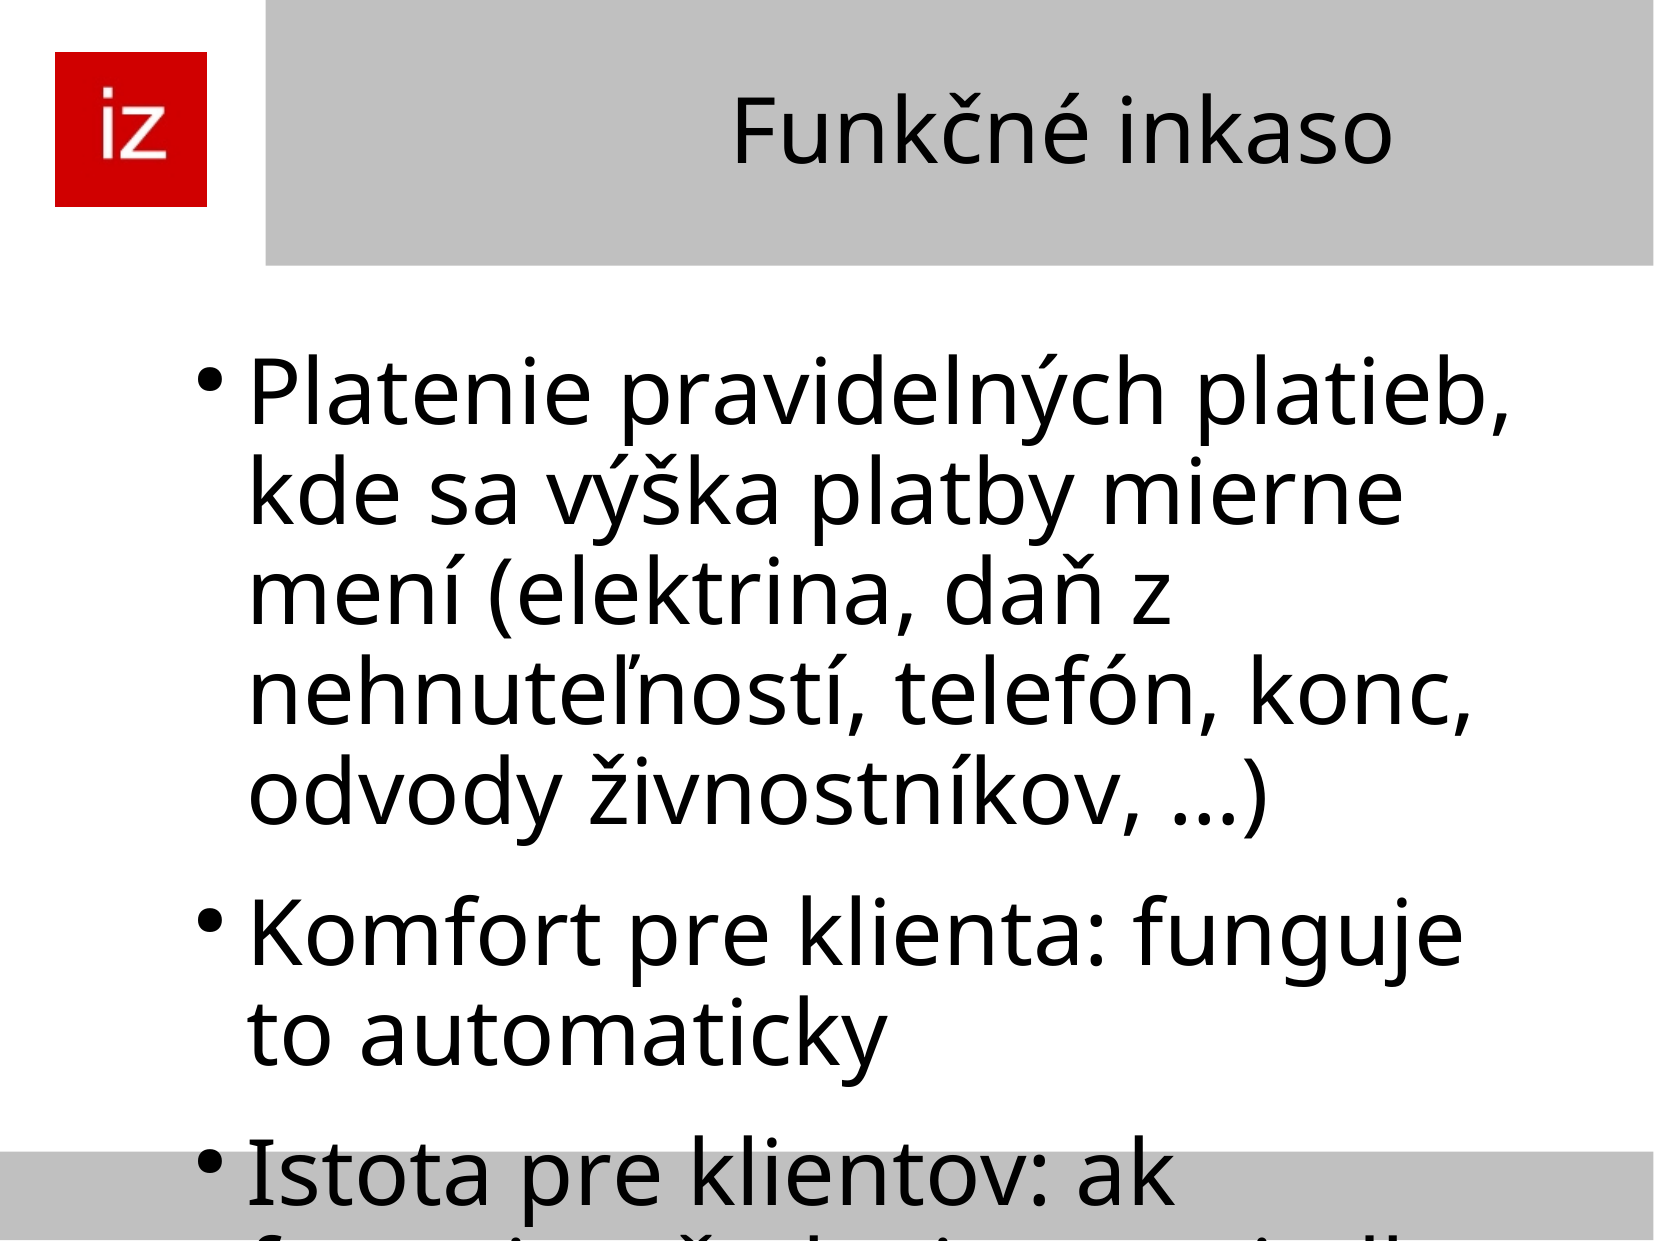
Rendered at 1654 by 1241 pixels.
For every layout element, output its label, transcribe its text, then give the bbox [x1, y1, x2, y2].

picture [55, 52, 207, 207]
list Platenie pravidelných platieb, kde sa výška platby mierne mení (elektrina, daň z nehnuteľností, telefón, konc, odvody živnostníkov, …) Komfort pre klienta: funguje to automaticky Istota pre klientov: ak funguje, všetko je v poriadku [121, 344, 1533, 1176]
title Funkčné inkaso [561, 29, 1565, 237]
